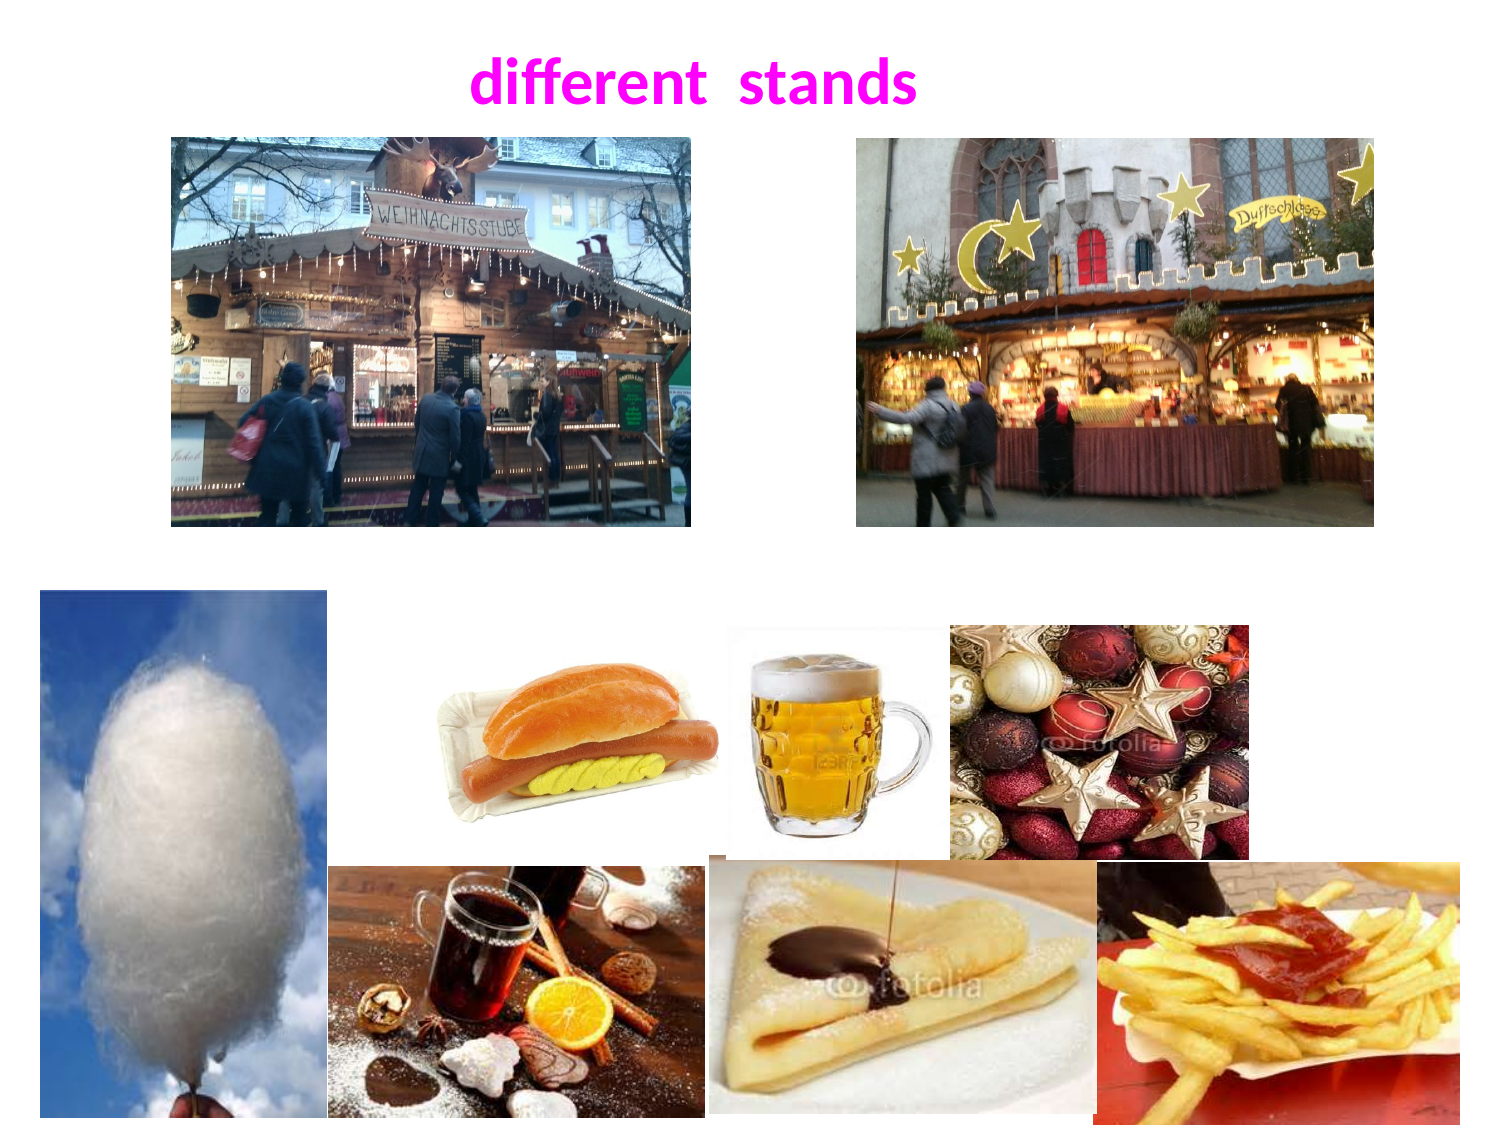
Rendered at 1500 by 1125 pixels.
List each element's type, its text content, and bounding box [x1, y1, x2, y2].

picture [430, 625, 1460, 1125]
picture [856, 138, 1374, 527]
picture [171, 137, 691, 527]
text_box different stands [454, 30, 951, 125]
picture [328, 866, 705, 1118]
picture [40, 590, 327, 1118]
